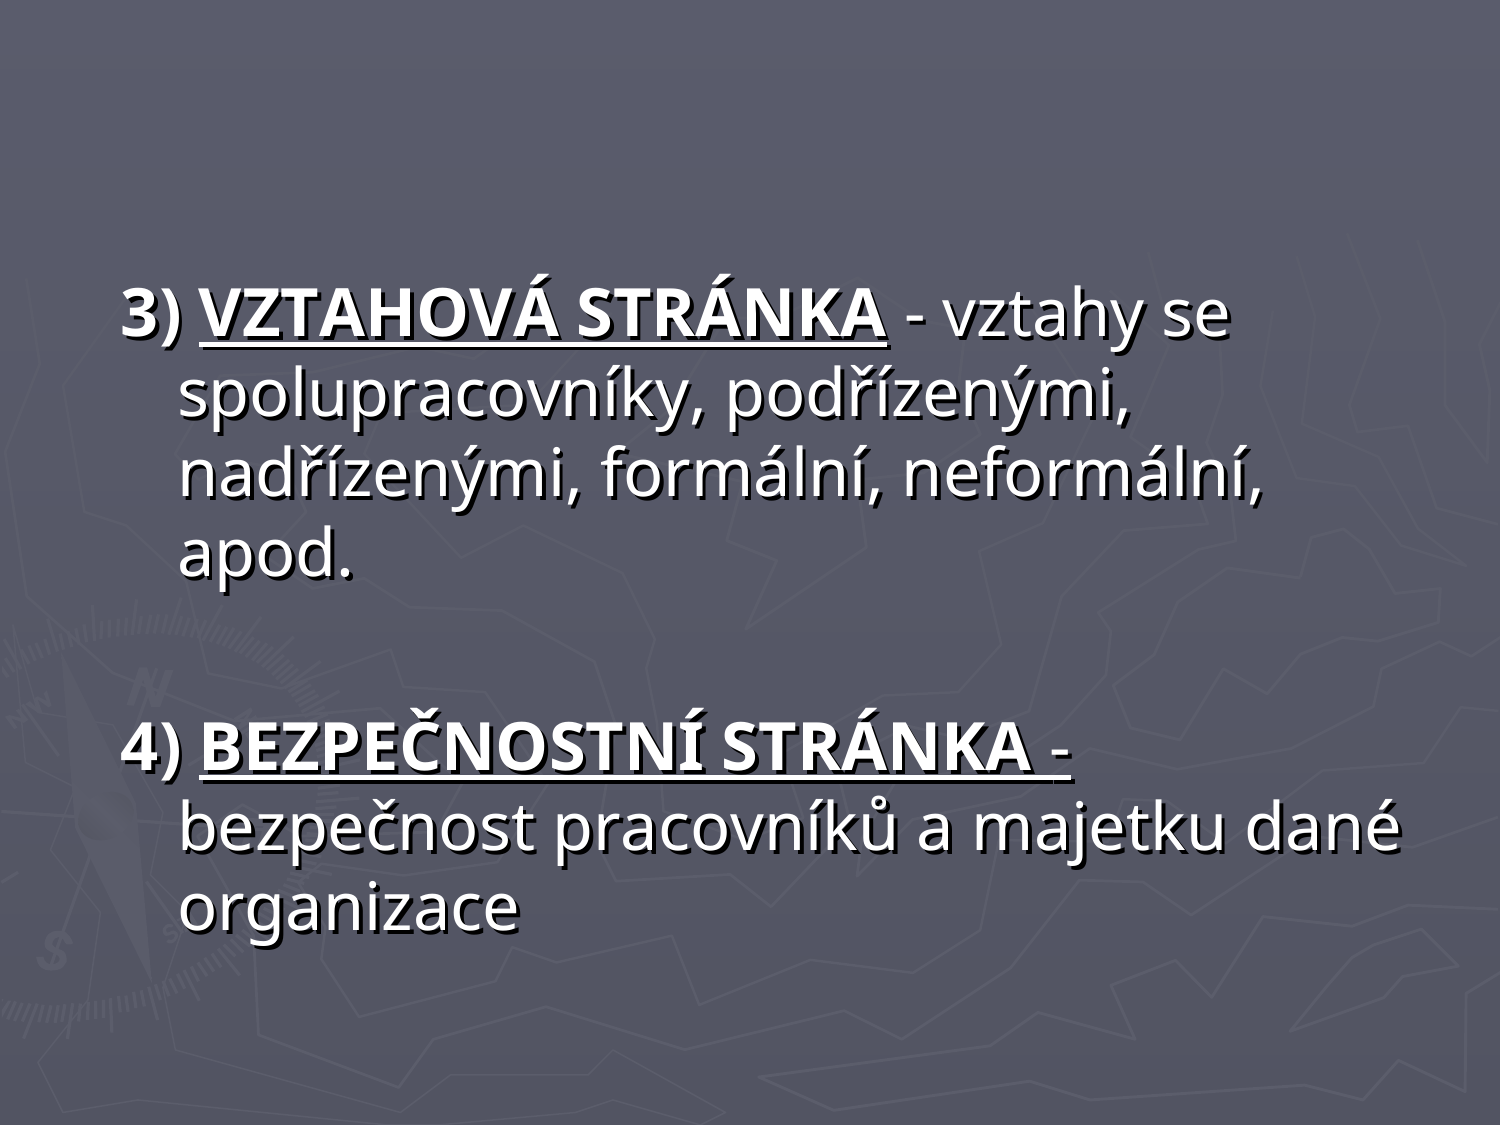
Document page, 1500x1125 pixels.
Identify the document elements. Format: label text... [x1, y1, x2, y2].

list 3) VZTAHOVÁ STRÁNKA - vztahy se spolupracovníky, podřízenými, nadřízenými, formální, neformální, apod. 4) BEZPEČNOSTNÍ STRÁNKA - bezpečnost pracovníků a majetku dané organizace [49, 262, 1451, 1001]
